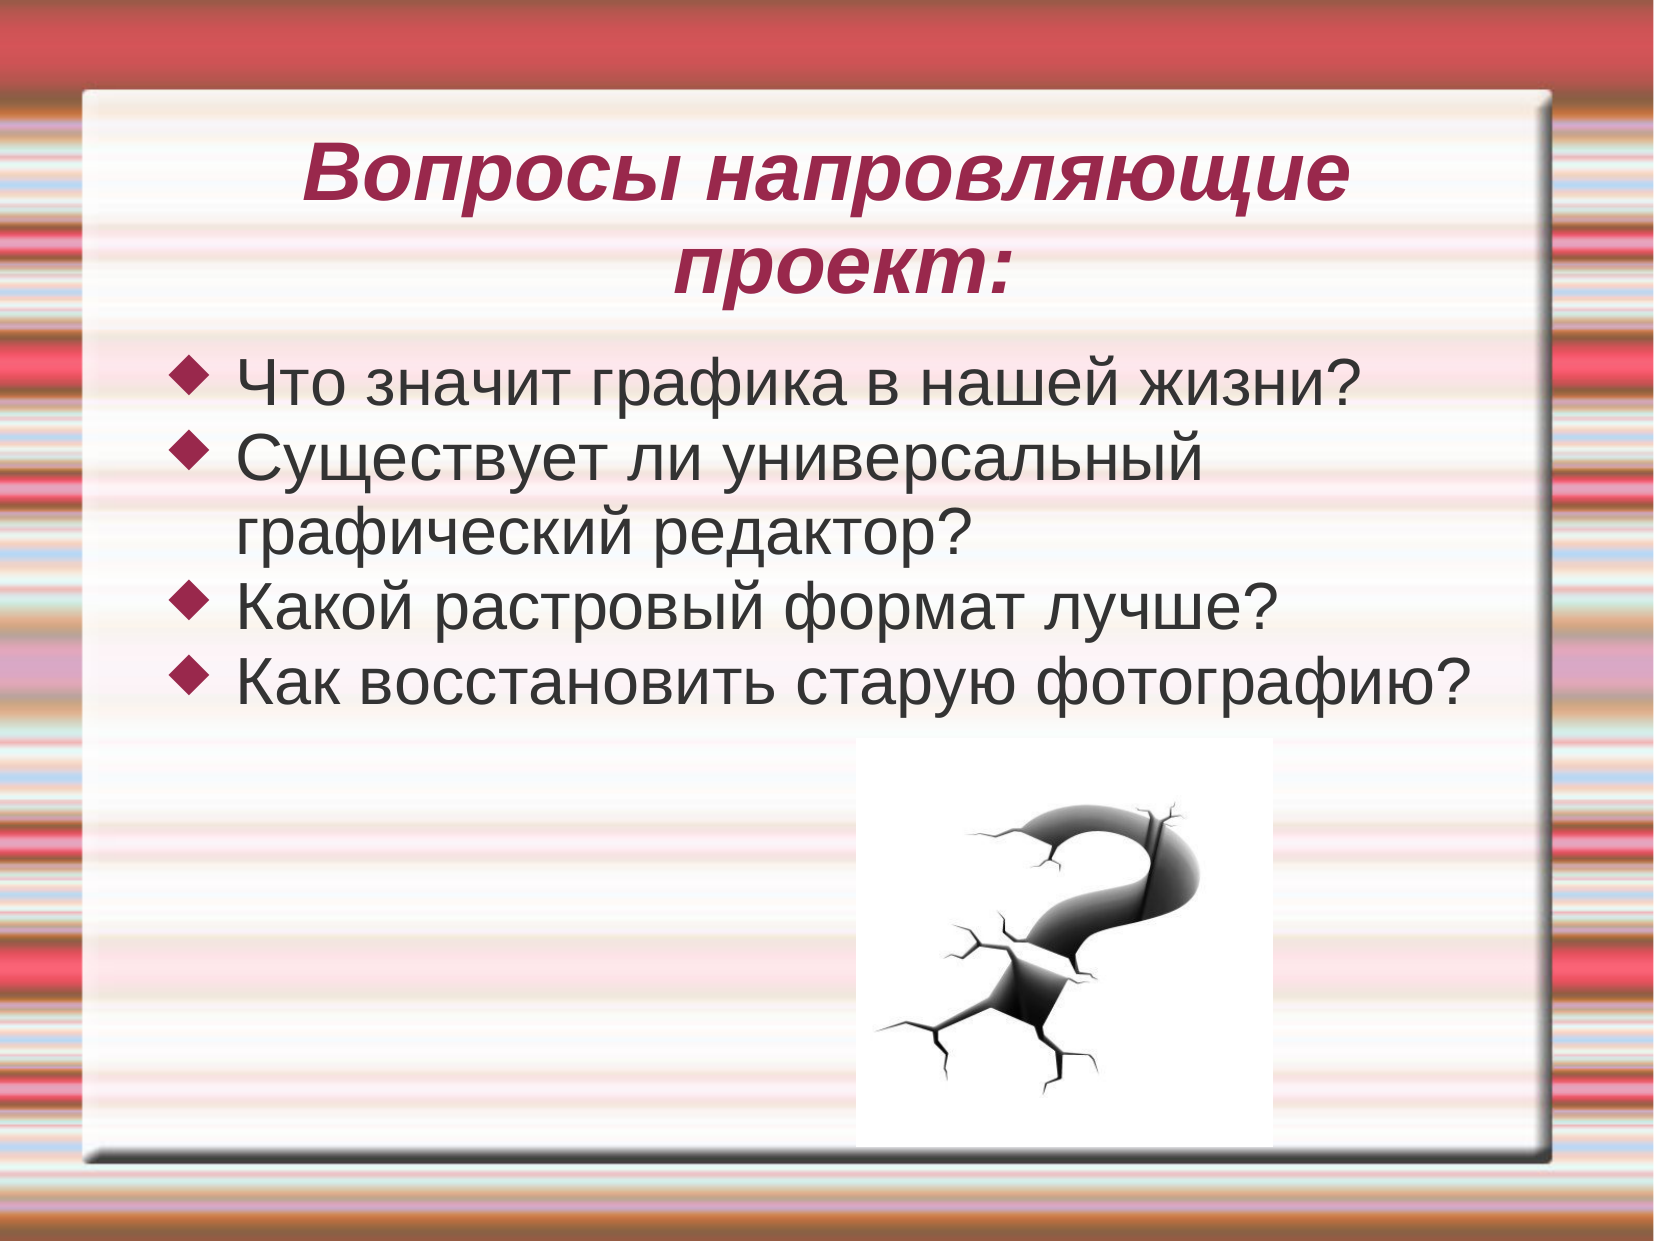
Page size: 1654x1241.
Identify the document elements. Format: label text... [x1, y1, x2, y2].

list Что значит графика в нашей жизни? Существует ли универсальный графический редактор? Какой растровый формат лучше? Как восстановить старую фотографию? [152, 344, 1534, 1127]
title Вопросы напровляющие проект: [121, 114, 1534, 322]
picture [0, 0, 1654, 1241]
